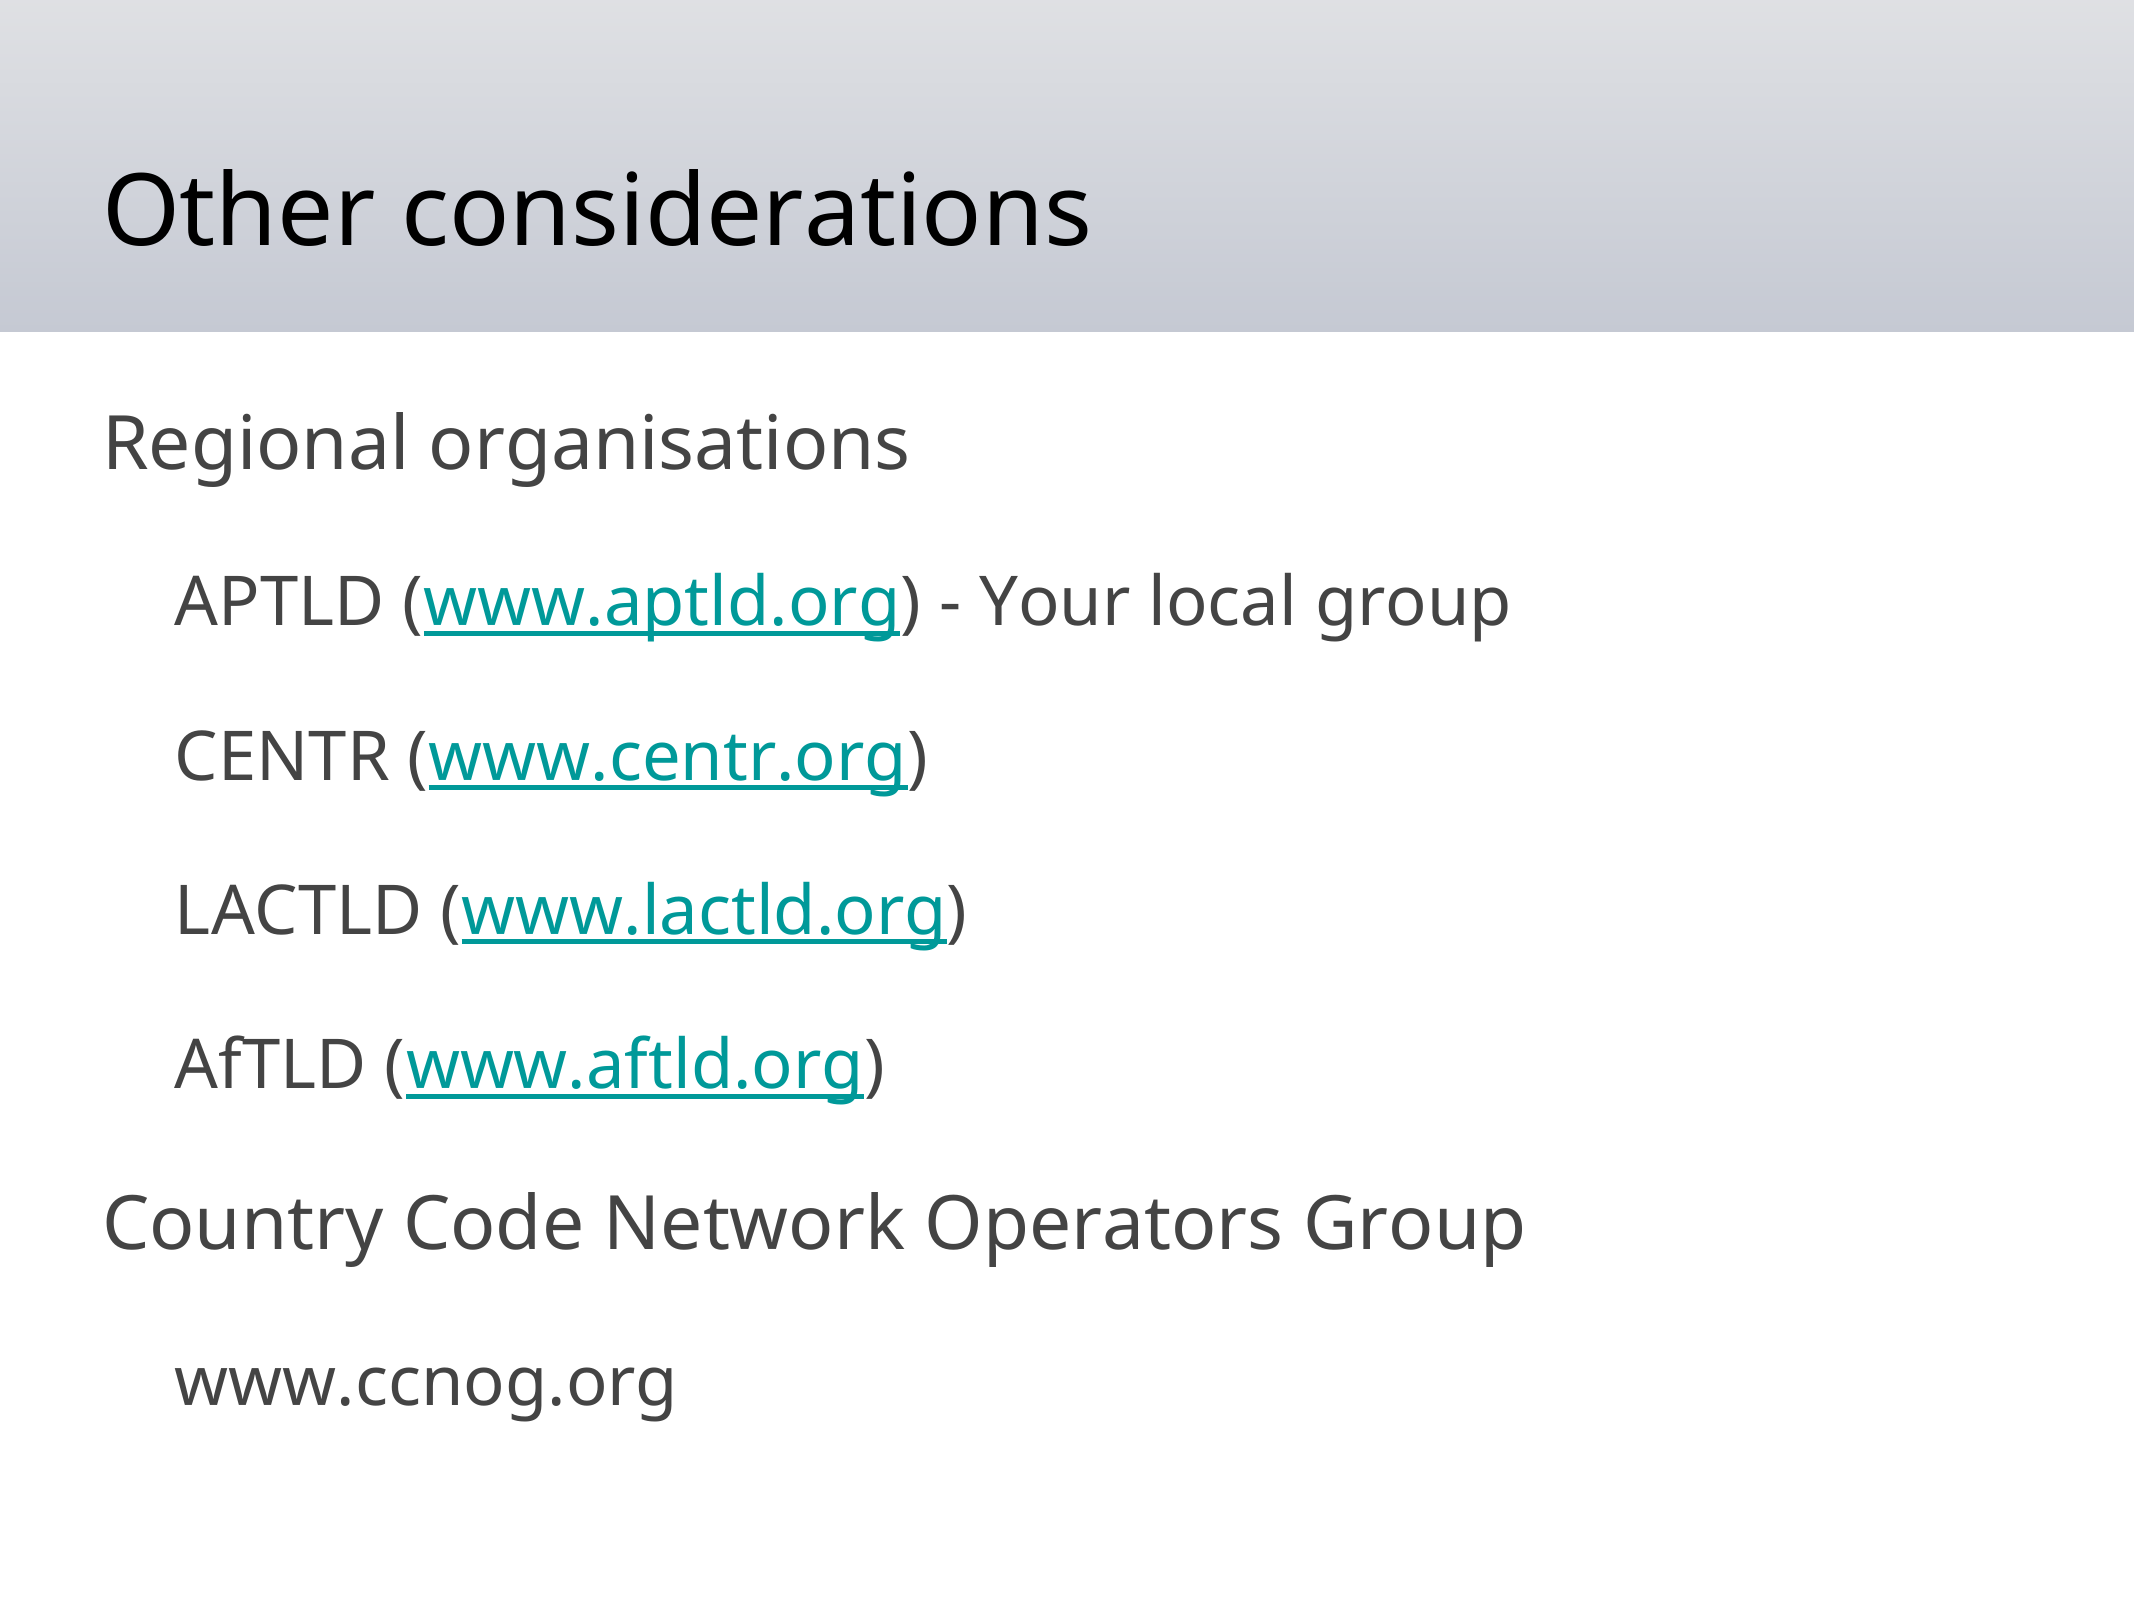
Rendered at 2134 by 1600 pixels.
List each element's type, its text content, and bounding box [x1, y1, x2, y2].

text_box [0, 0, 2134, 332]
title Other considerations [93, 54, 2040, 284]
list Regional organisations APTLD (www.aptld.org) - Your local group CENTR (www.centr.org) LACTLD (www.lactld.org) AfTLD (www.aftld.org) Country Code Network Operators Group www.ccnog.org [93, 381, 2040, 1459]
